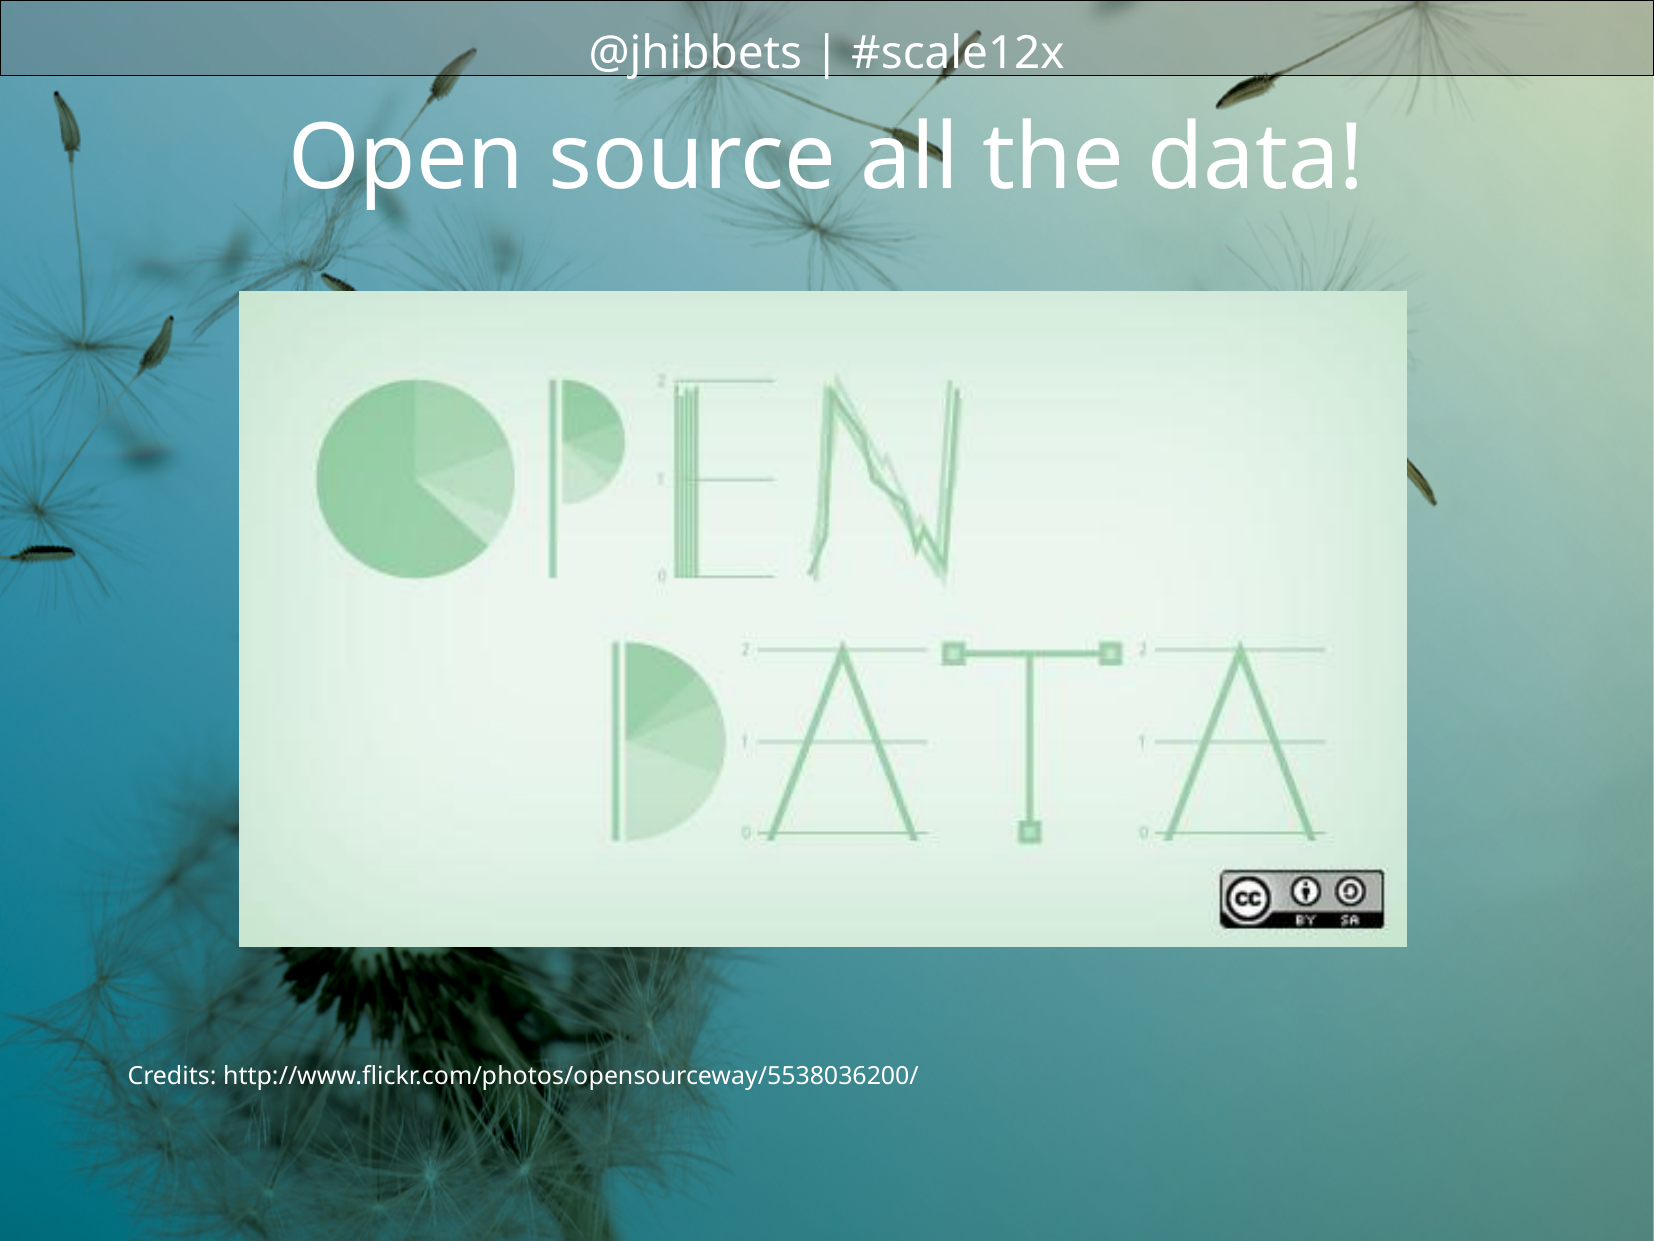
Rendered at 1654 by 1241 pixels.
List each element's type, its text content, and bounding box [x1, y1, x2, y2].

picture [0, 76, 1654, 1241]
title Open source all the data! [82, 49, 1571, 257]
text_box Credits: http://www.flickr.com/photos/opensourceway/5538036200/ [112, 1050, 947, 1094]
